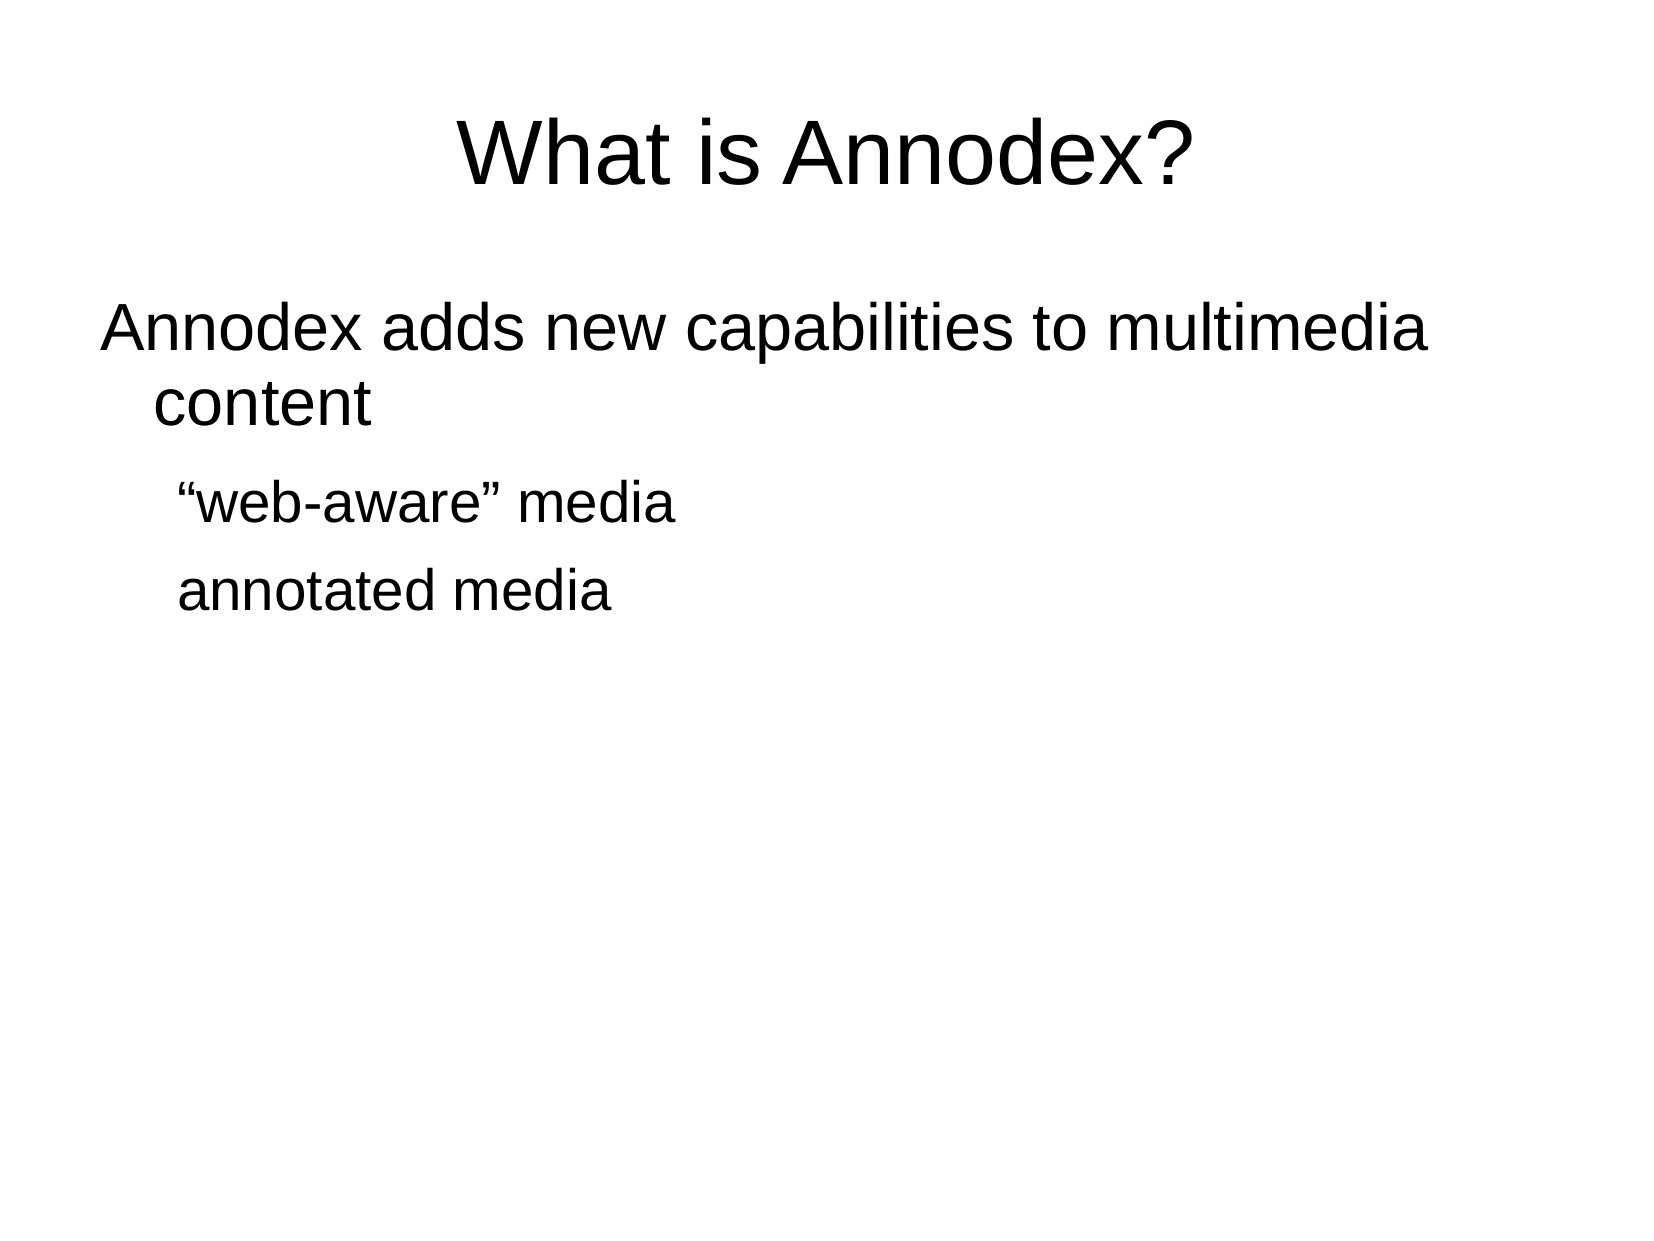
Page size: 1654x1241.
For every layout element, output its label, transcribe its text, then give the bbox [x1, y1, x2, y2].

title What is Annodex? [82, 49, 1571, 257]
list Annodex adds new capabilities to multimedia content “web-aware” media annotated media [82, 290, 1571, 1094]
